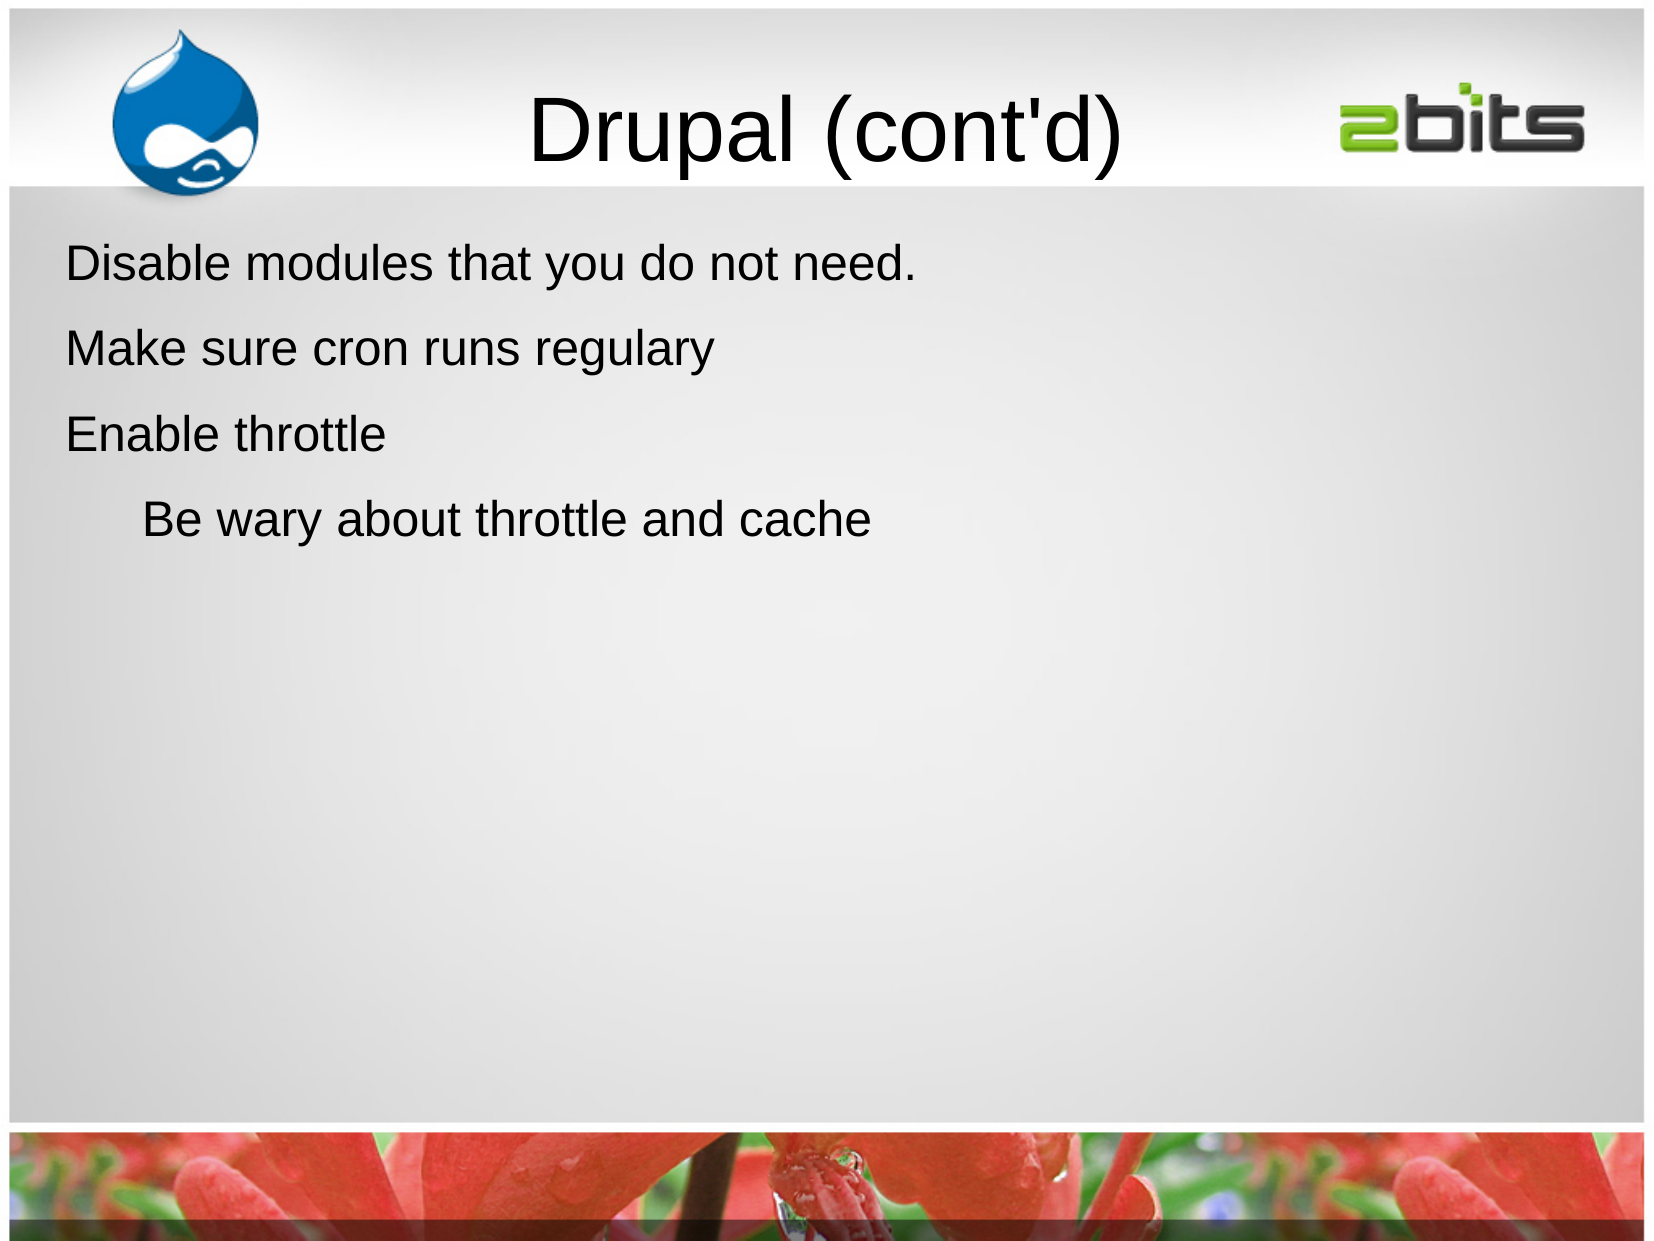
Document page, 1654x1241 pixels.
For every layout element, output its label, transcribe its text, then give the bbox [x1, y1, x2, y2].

list Disable modules that you do not need. Make sure cron runs regulary Enable throttle Be wary about throttle and cache [47, 235, 1536, 1040]
picture [0, 0, 1654, 1241]
title Drupal (cont'd) [82, 33, 1571, 226]
